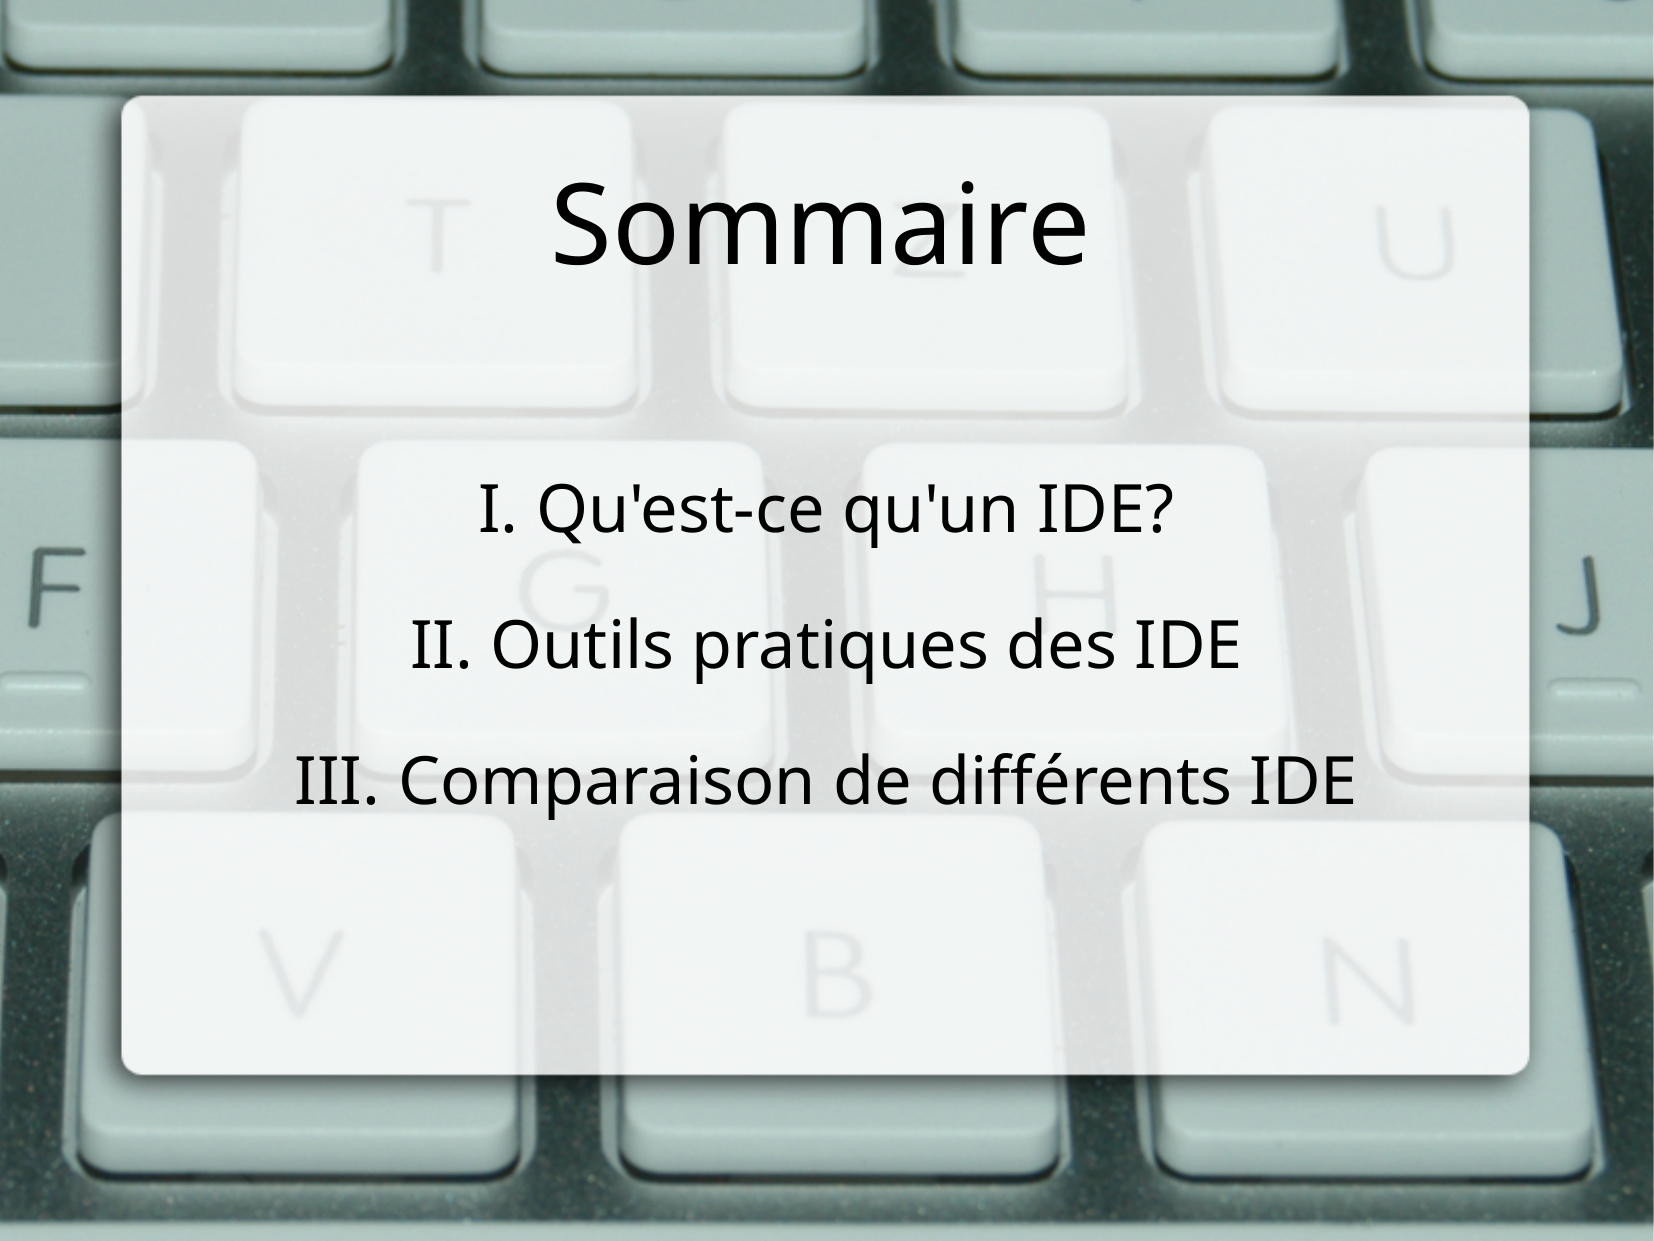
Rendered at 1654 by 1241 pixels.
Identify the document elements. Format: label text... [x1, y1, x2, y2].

subtitle Qu'est-ce qu'un IDE? Outils pratiques des IDE Comparaison de différents IDE [147, 470, 1506, 770]
title Sommaire [135, 117, 1506, 325]
picture [0, 0, 1654, 1241]
